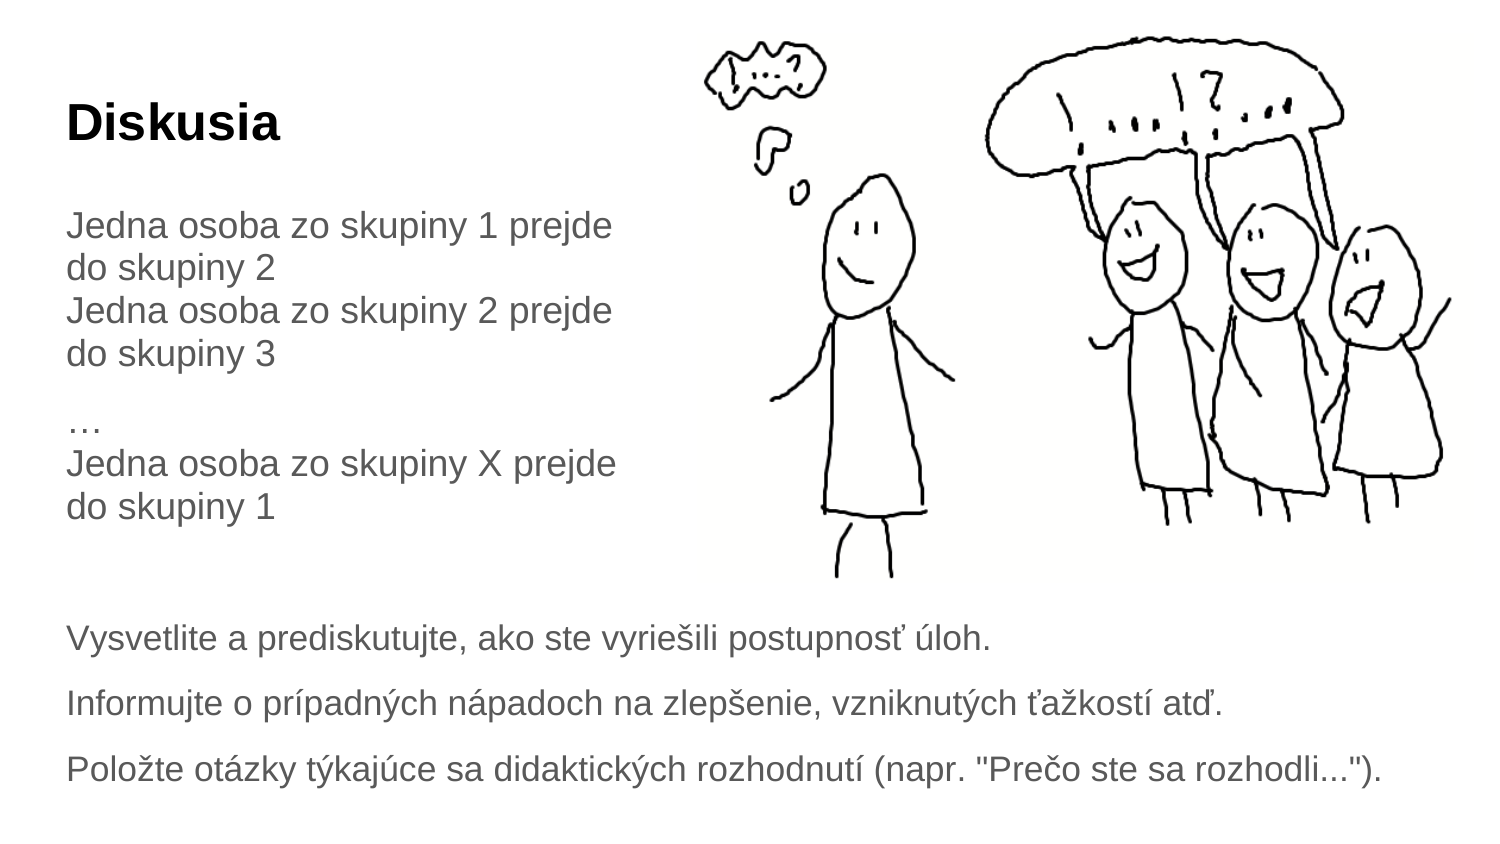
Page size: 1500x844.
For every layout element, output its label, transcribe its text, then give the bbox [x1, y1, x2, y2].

picture [697, 33, 1474, 583]
list Jedna osoba zo skupiny 1 prejde do skupiny 2 Jedna osoba zo skupiny 2 prejde do skupiny 3 … Jedna osoba zo skupiny X prejde do skupiny 1 Vysvetlite a prediskutujte, ako ste vyriešili postupnosť úloh. Informujte o prípadných nápadoch na zlepšenie, vzniknutých ťažkostí atď. Položte otázky týkajúce sa didaktických rozhodnutí (napr. "Prečo ste sa rozhodli..."). [51, 189, 1449, 844]
title Diskusia [51, 72, 697, 167]
